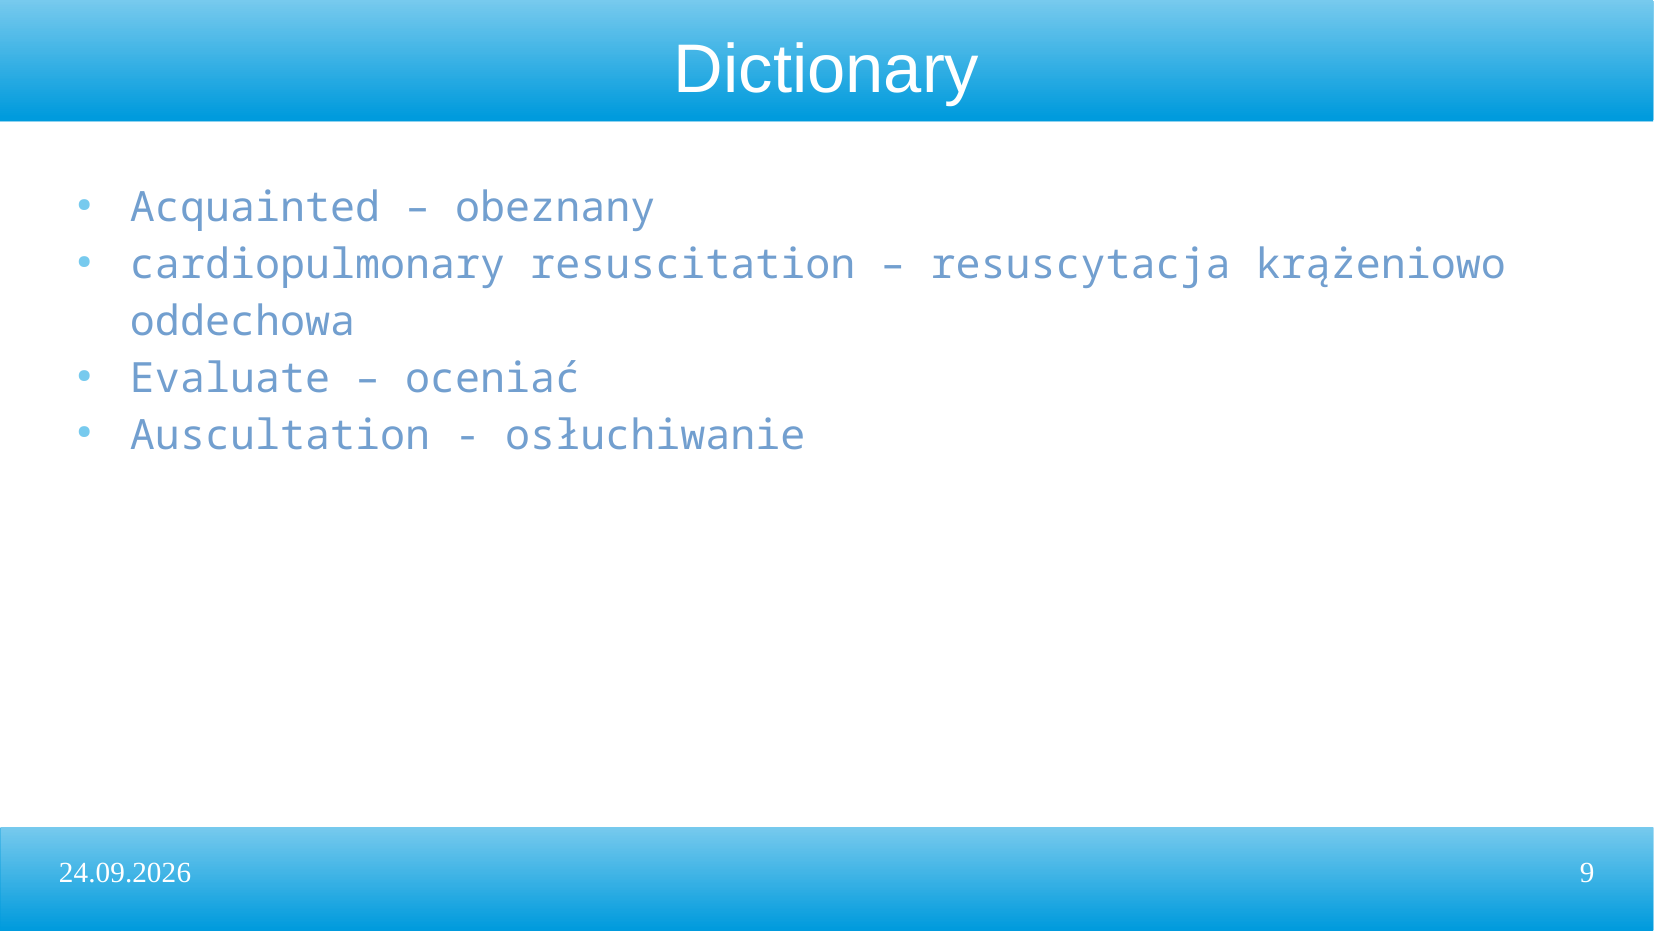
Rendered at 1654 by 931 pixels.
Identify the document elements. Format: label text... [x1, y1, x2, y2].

title Dictionary [59, 29, 1595, 108]
list Acquainted – obeznany cardiopulmonary resuscitation – resuscytacja krążeniowo oddechowa Evaluate – oceniać Auscultation - osłuchiwanie [59, 177, 1595, 768]
